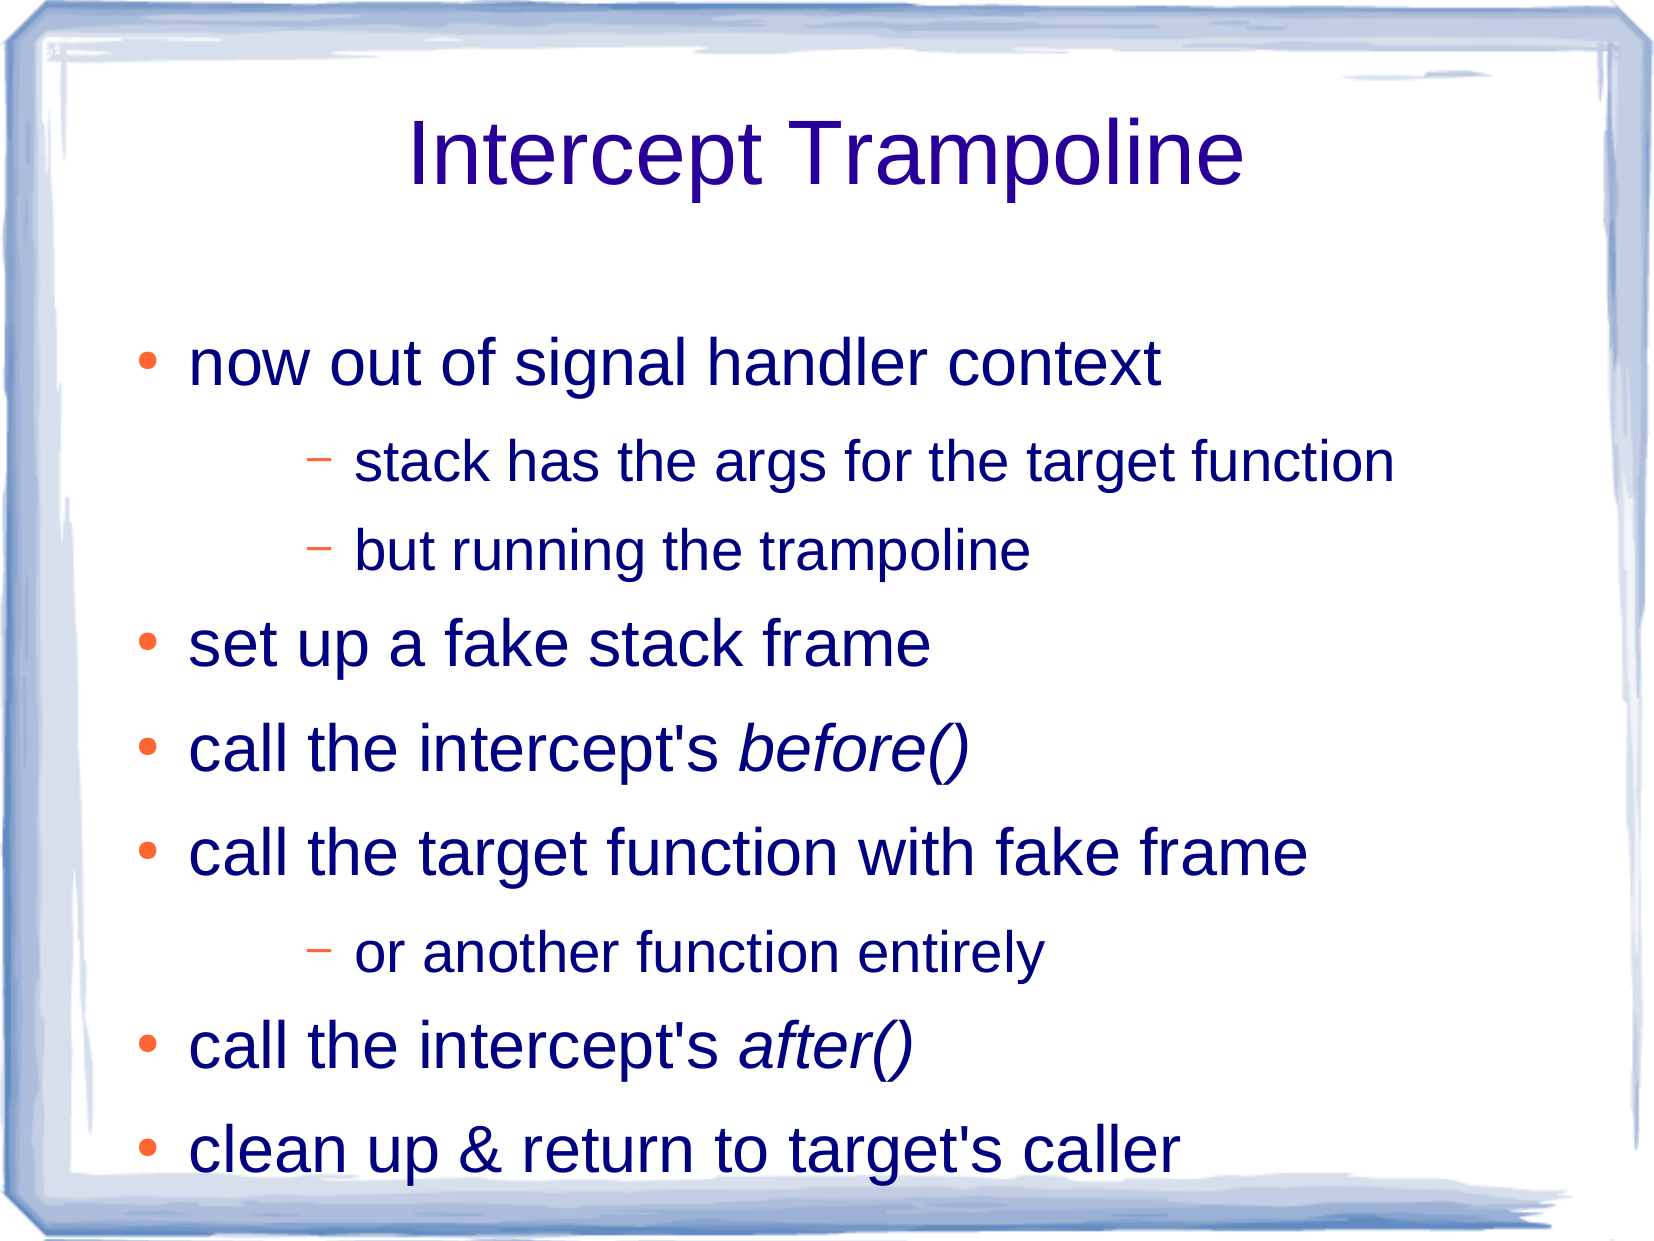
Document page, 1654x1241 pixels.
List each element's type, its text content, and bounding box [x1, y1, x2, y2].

list now out of signal handler context stack has the args for the target function but running the trampoline set up a fake stack frame call the intercept's before() call the target function with fake frame or another function entirely call the intercept's after() clean up & return to target's caller [118, 324, 1571, 1188]
picture [0, 0, 1654, 1241]
title Intercept Trampoline [82, 56, 1571, 250]
